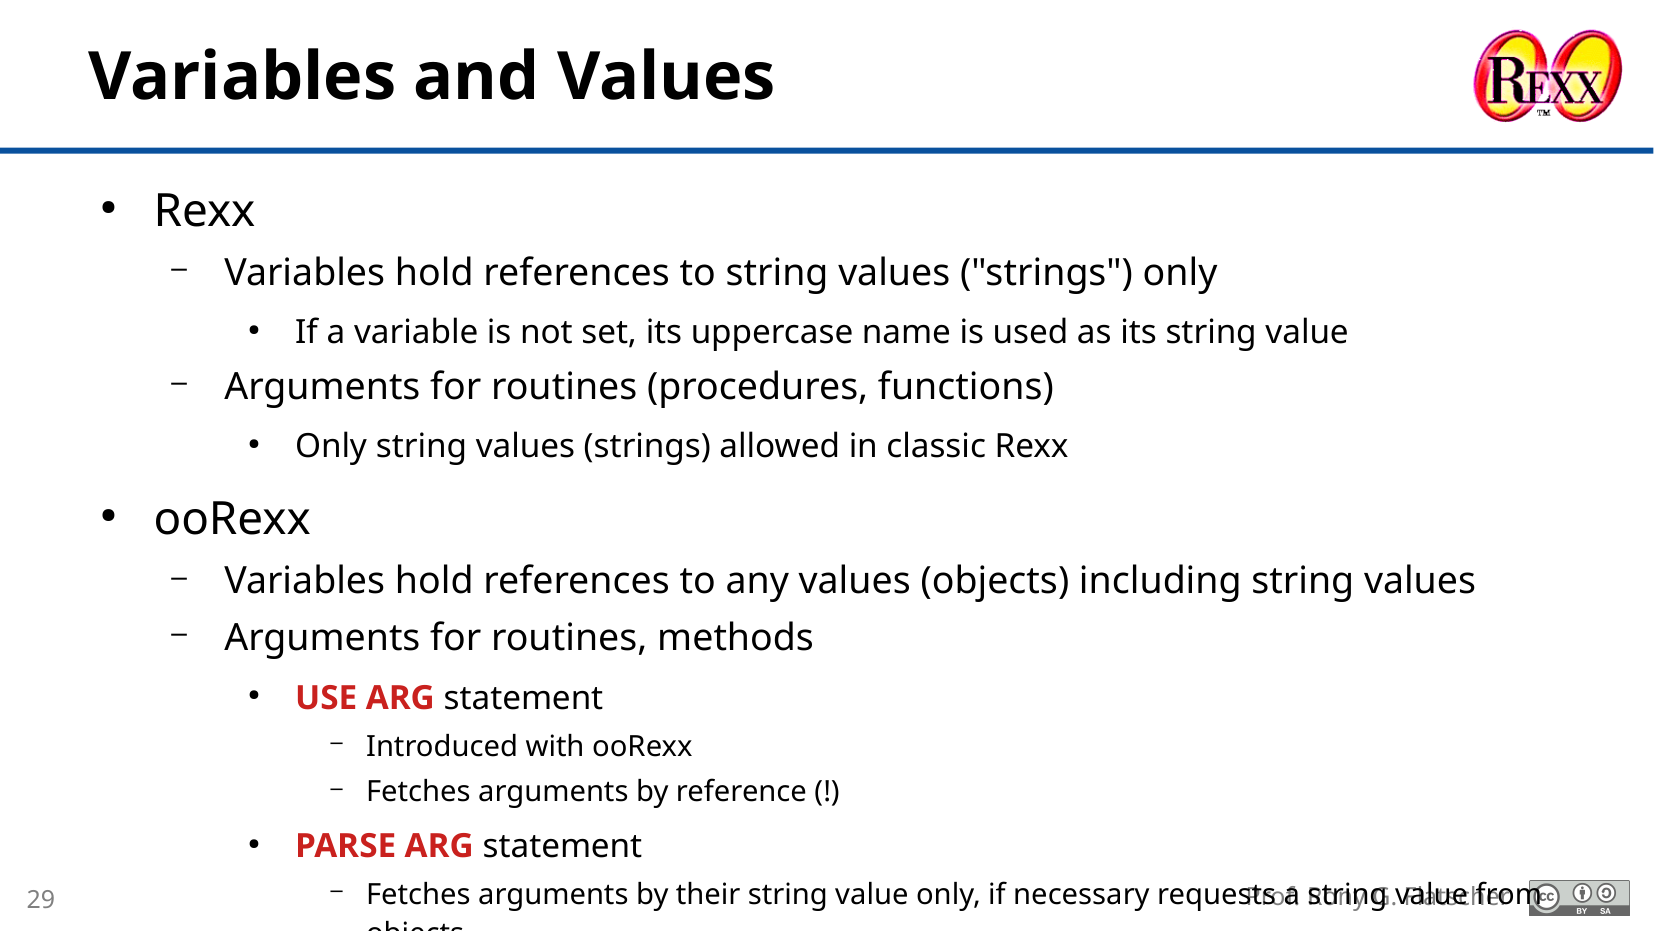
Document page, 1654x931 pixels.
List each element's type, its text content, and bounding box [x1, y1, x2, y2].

title Variables and Values [29, 0, 1654, 148]
list Rexx Variables hold references to string values ("strings") only If a variable is not set, its uppercase name is used as its string value Arguments for routines (procedures, functions) Only string values (strings) allowed in classic Rexx ooRexx Variables hold references to any values (objects) including string values Arguments for routines, methods USE ARG statement Introduced with ooRexx Fetches arguments by reference (!) PARSE ARG statement Fetches arguments by their string value only, if necessary requests a string value from objects [82, 177, 1571, 857]
